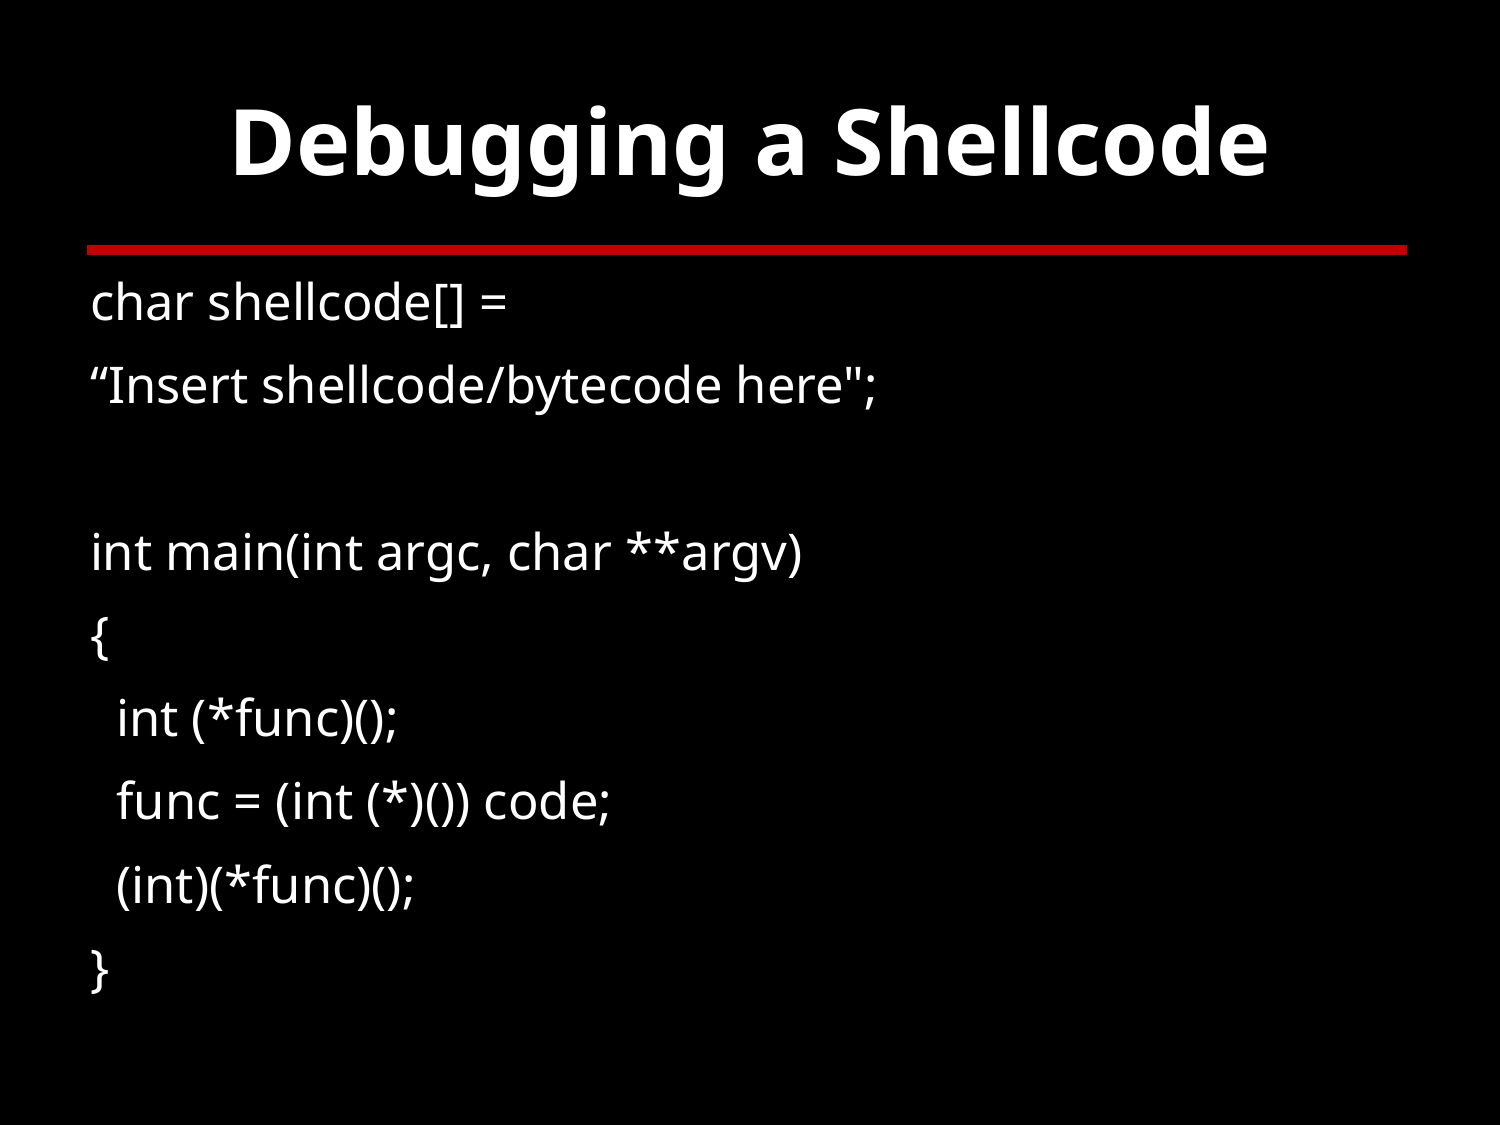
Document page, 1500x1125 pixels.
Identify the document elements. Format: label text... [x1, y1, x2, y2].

list char shellcode[] = “Insert shellcode/bytecode here"; int main(int argc, char **argv) { int (*func)(); func = (int (*)()) code; (int)(*func)(); } [75, 262, 1425, 1005]
title Debugging a Shellcode [75, 45, 1425, 233]
